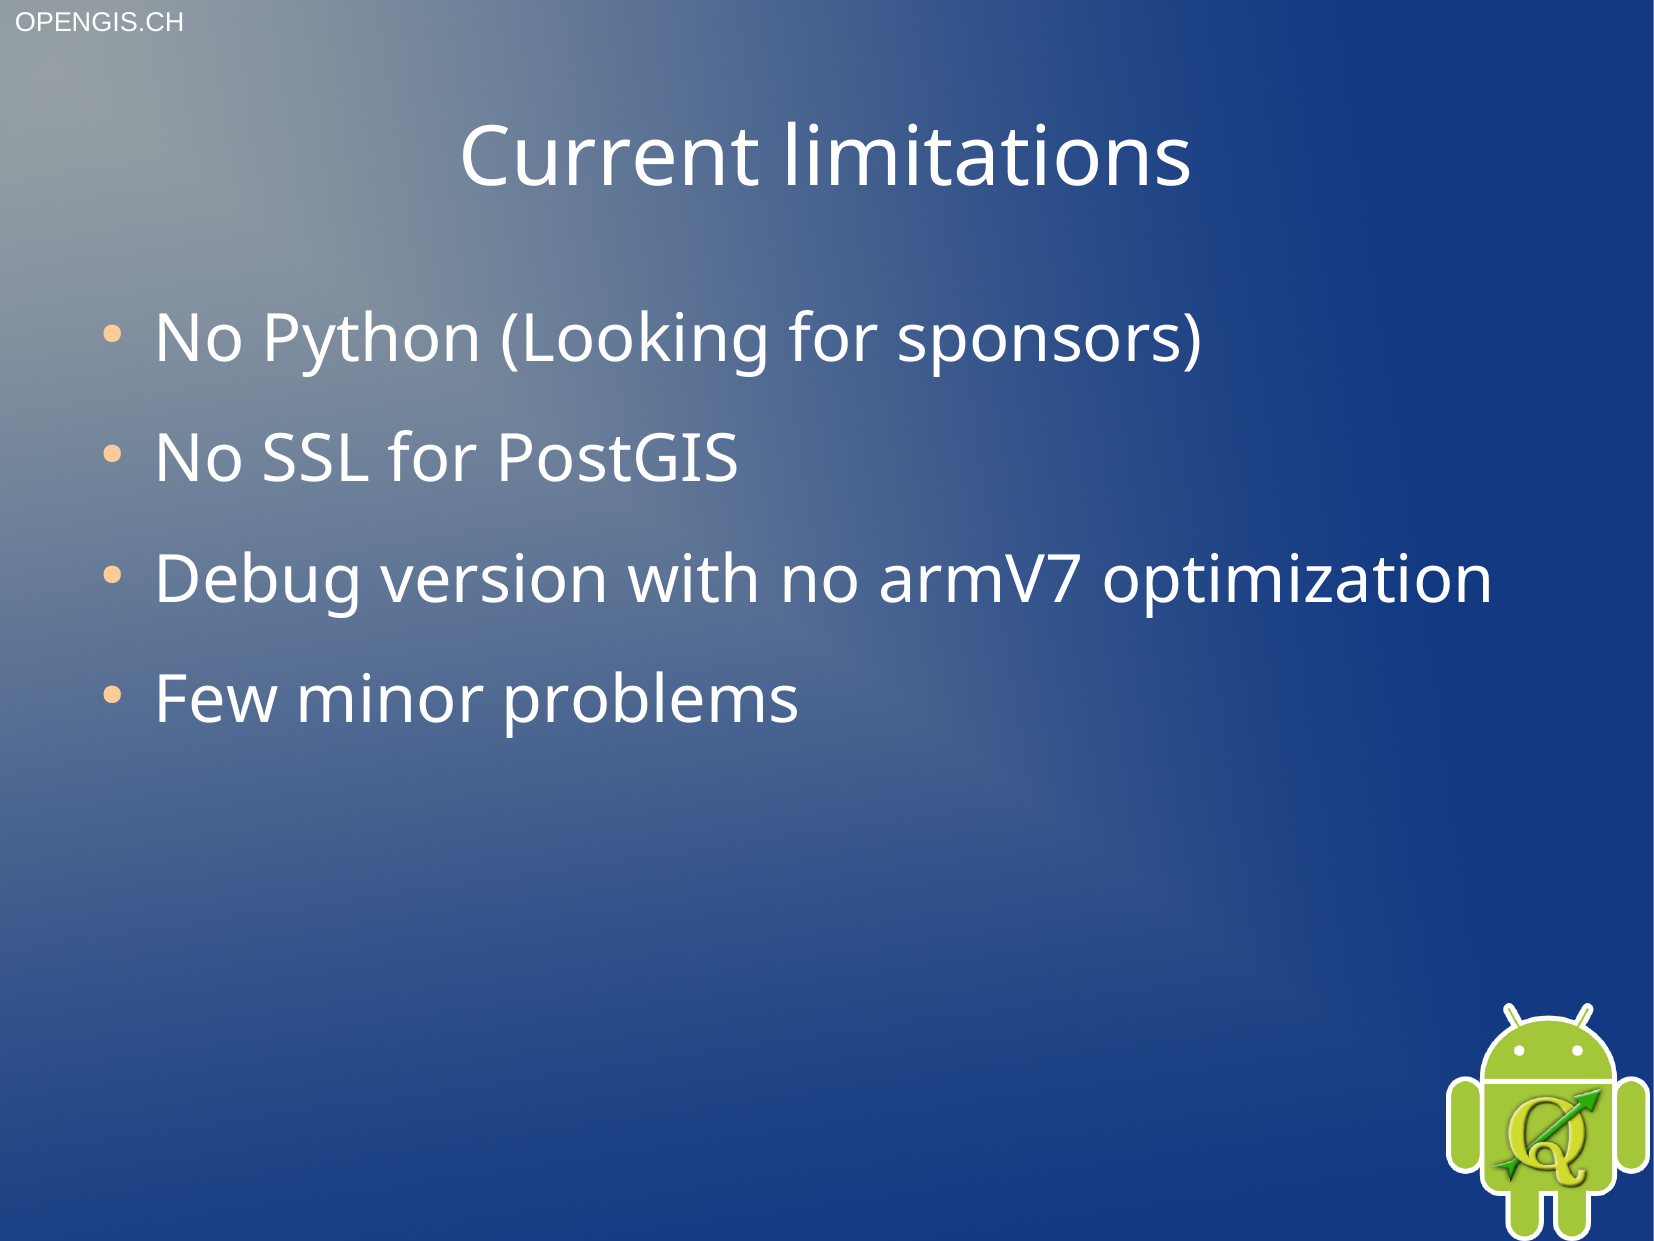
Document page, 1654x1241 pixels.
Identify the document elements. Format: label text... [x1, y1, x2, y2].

list No Python (Looking for sponsors) No SSL for PostGIS Debug version with no armV7 optimization Few minor problems [82, 290, 1571, 1109]
title Current limitations [82, 49, 1571, 257]
picture [0, 0, 1654, 1241]
